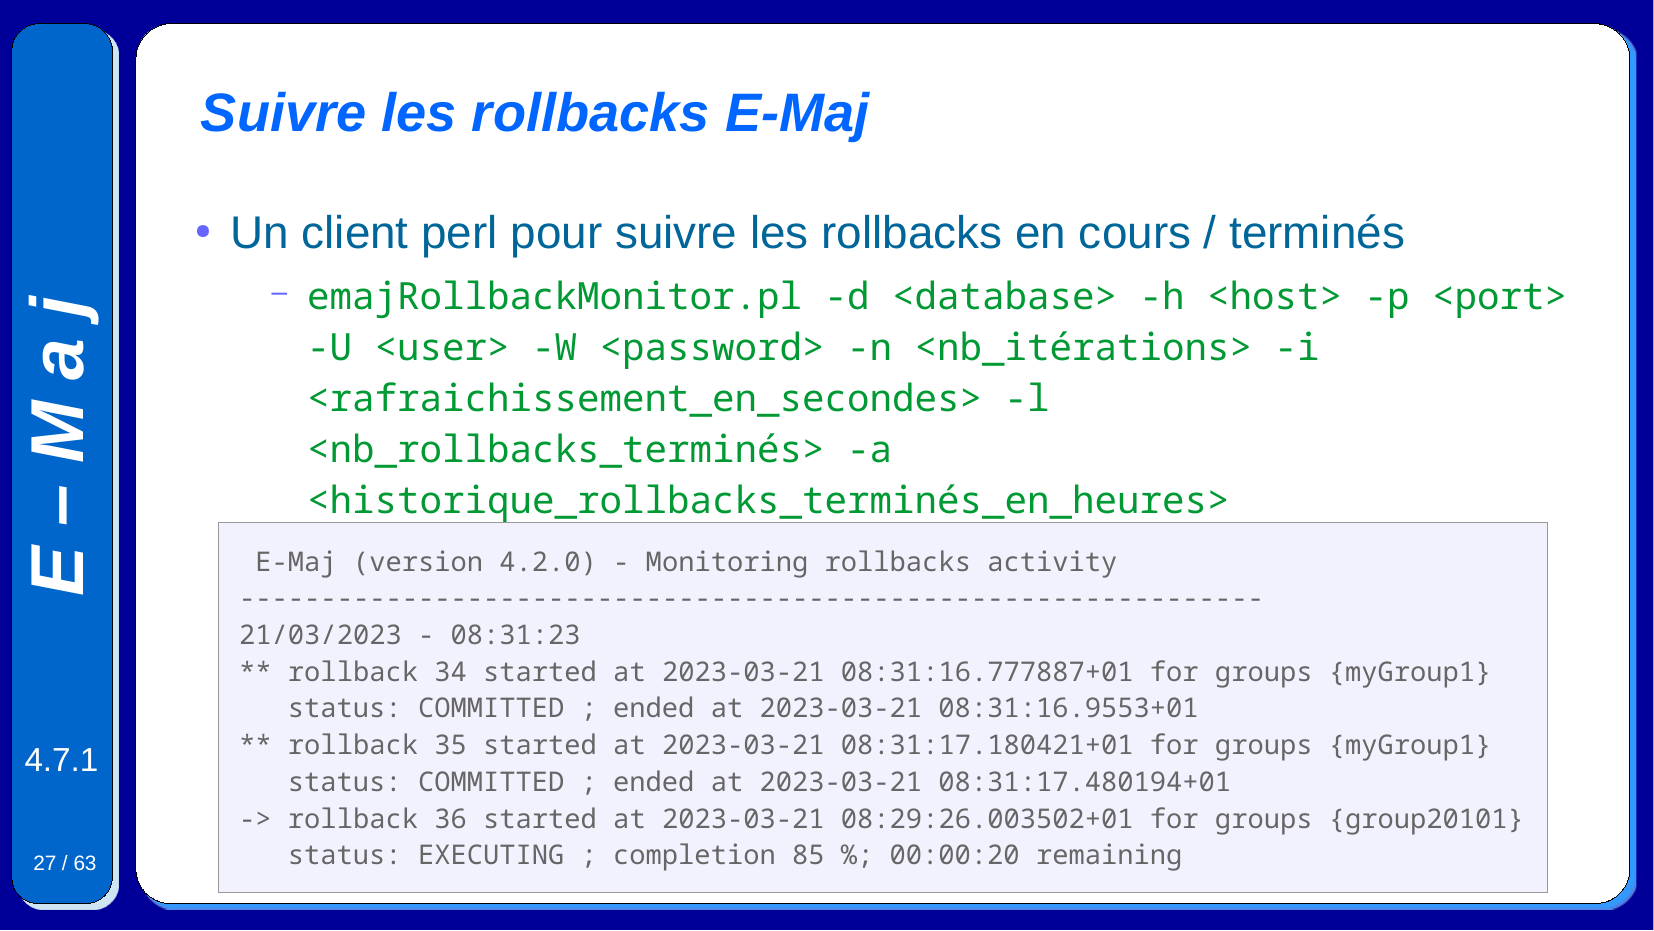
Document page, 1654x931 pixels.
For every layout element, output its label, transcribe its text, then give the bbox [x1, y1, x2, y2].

list Un client perl pour suivre les rollbacks en cours / terminés emajRollbackMonitor.pl -d <database> -h <host> -p <port> -U <user> -W <password> -n <nb_itérations> -i <rafraichissement_en_secondes> -l <nb_rollbacks_terminés> -a <historique_rollbacks_terminés_en_heures> [177, 206, 1587, 502]
text_box E-Maj (version 4.2.0) - Monitoring rollbacks activity --------------------------------------------------------------- 21/03/2023 - 08:31:23 ** rollback 34 started at 2023-03-21 08:31:16.777887+01 for groups {myGroup1} status: COMMITTED ; ended at 2023-03-21 08:31:16.9553+01 ** rollback 35 started at 2023-03-21 08:31:17.180421+01 for groups {myGroup1} status: COMMITTED ; ended at 2023-03-21 08:31:17.480194+01 -> rollback 36 started at 2023-03-21 08:29:26.003502+01 for groups {group20101} status: EXECUTING ; completion 85 %; 00:00:20 remaining [218, 522, 1548, 878]
title Suivre les rollbacks E-Maj [200, 34, 1575, 191]
